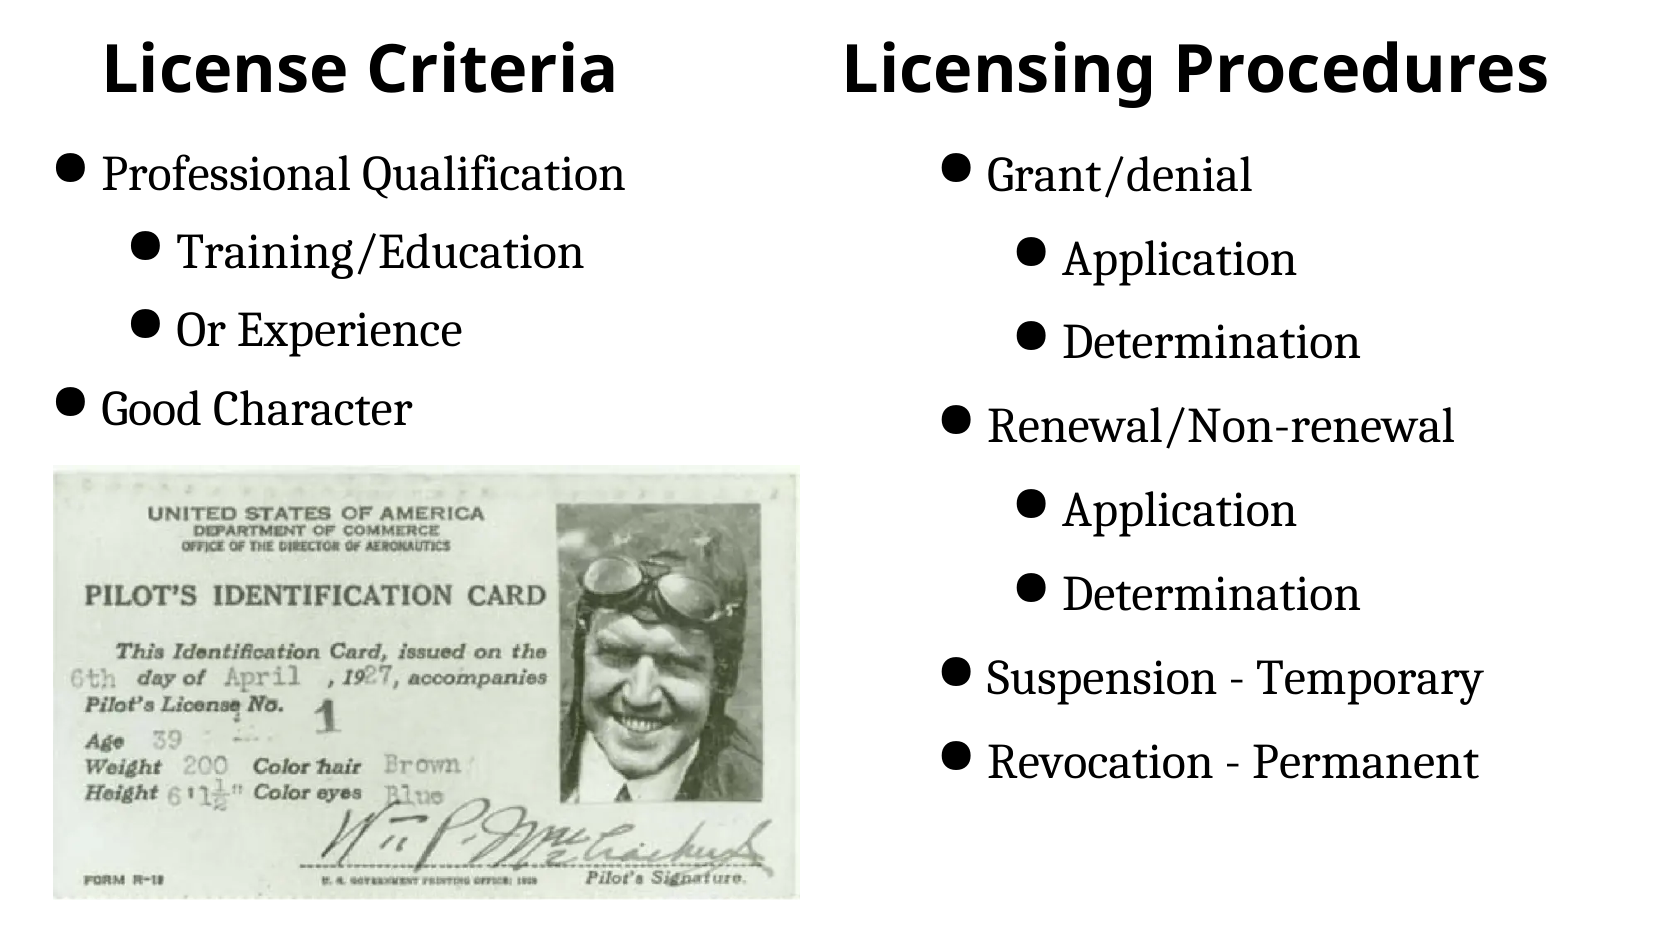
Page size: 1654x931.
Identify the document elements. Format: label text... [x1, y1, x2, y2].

title Licensing Procedures [755, 17, 1636, 124]
text_box Professional Qualification Training/Education Or Experience Good Character [0, 73, 770, 754]
picture [53, 465, 800, 900]
text_box Grant/denial Application Determination Renewal/Non-renewal Application Determination Suspension - Temporary Revocation - Permanent [885, 73, 1593, 797]
title License Criteria [41, 17, 679, 73]
